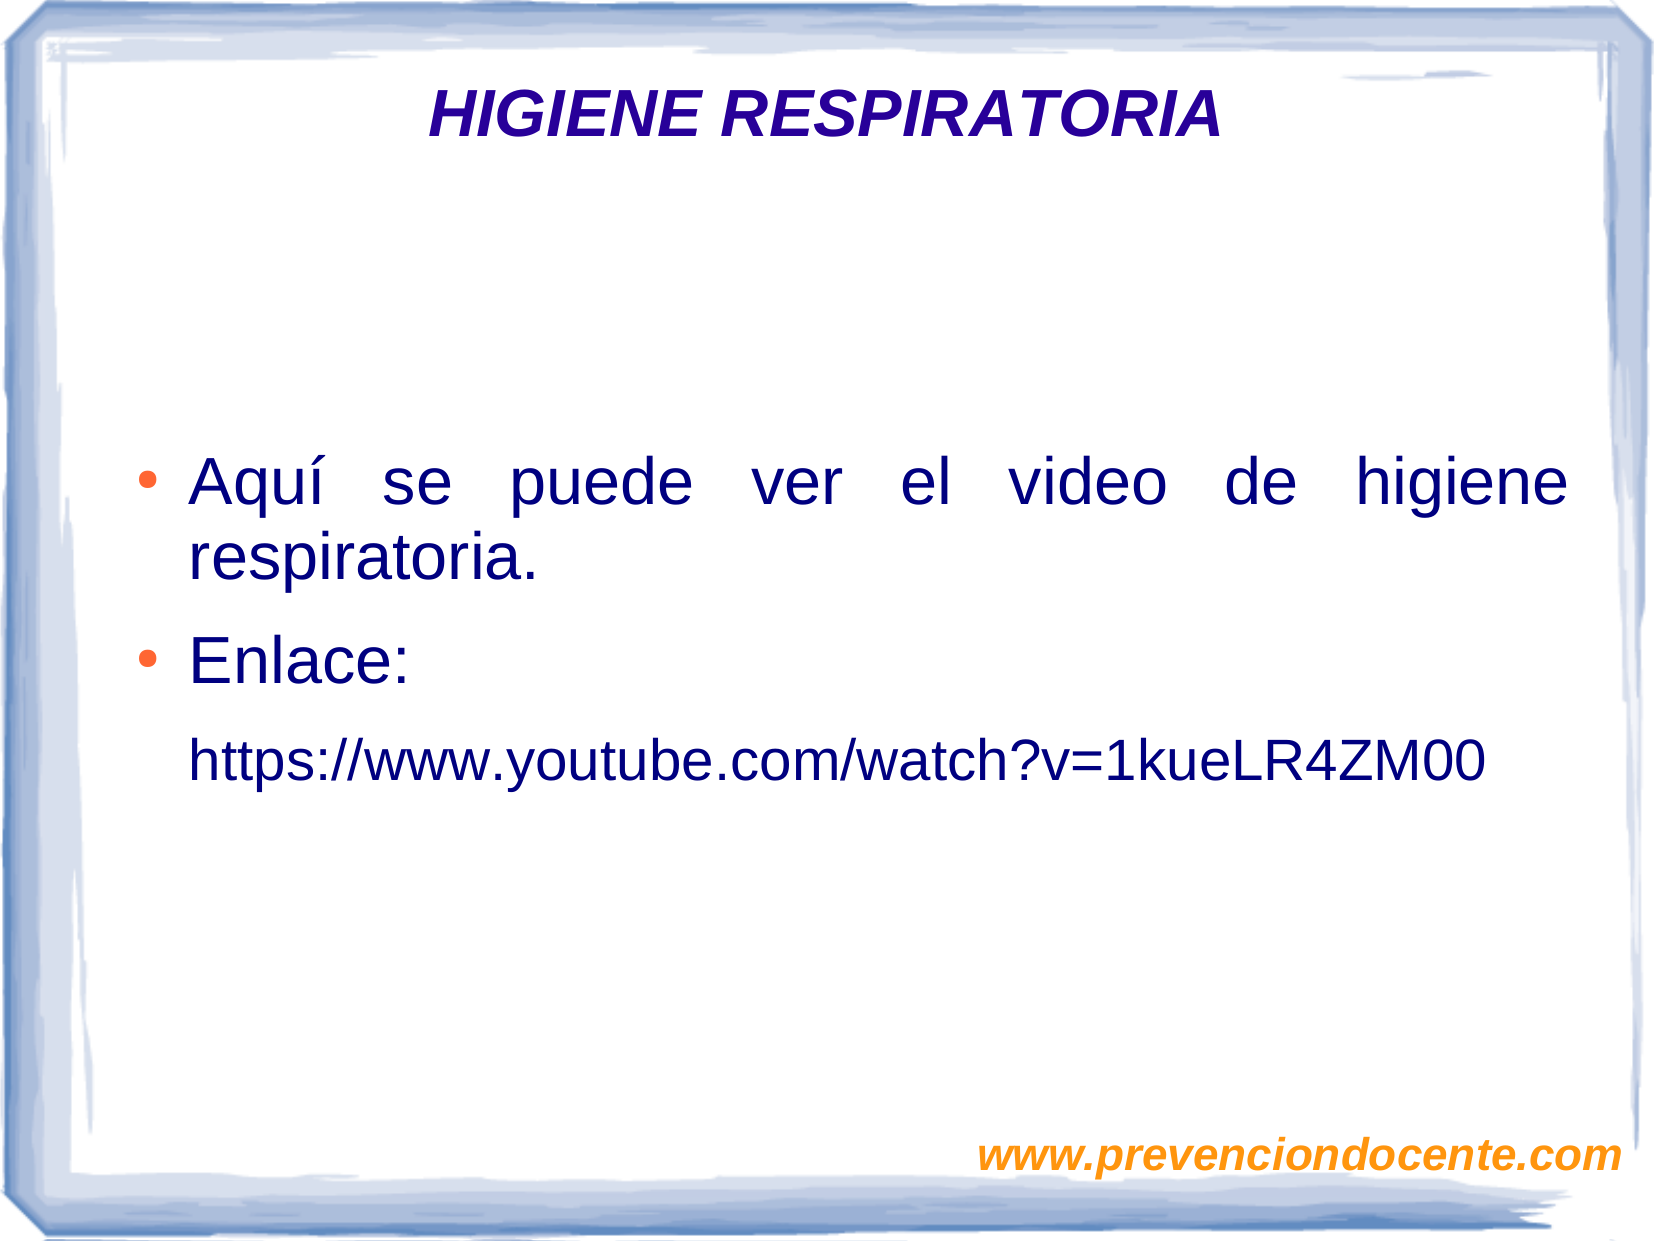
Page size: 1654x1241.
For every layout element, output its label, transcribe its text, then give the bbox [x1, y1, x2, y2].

title HIGIENE RESPIRATORIA [82, 49, 1571, 178]
list Aquí se puede ver el video de higiene respiratoria. Enlace: https://www.youtube.com/watch?v=1kueLR4ZM00 [118, 443, 1571, 793]
picture [0, 0, 1654, 1241]
text_box www.prevenciondocente.com [906, 1129, 1625, 1182]
